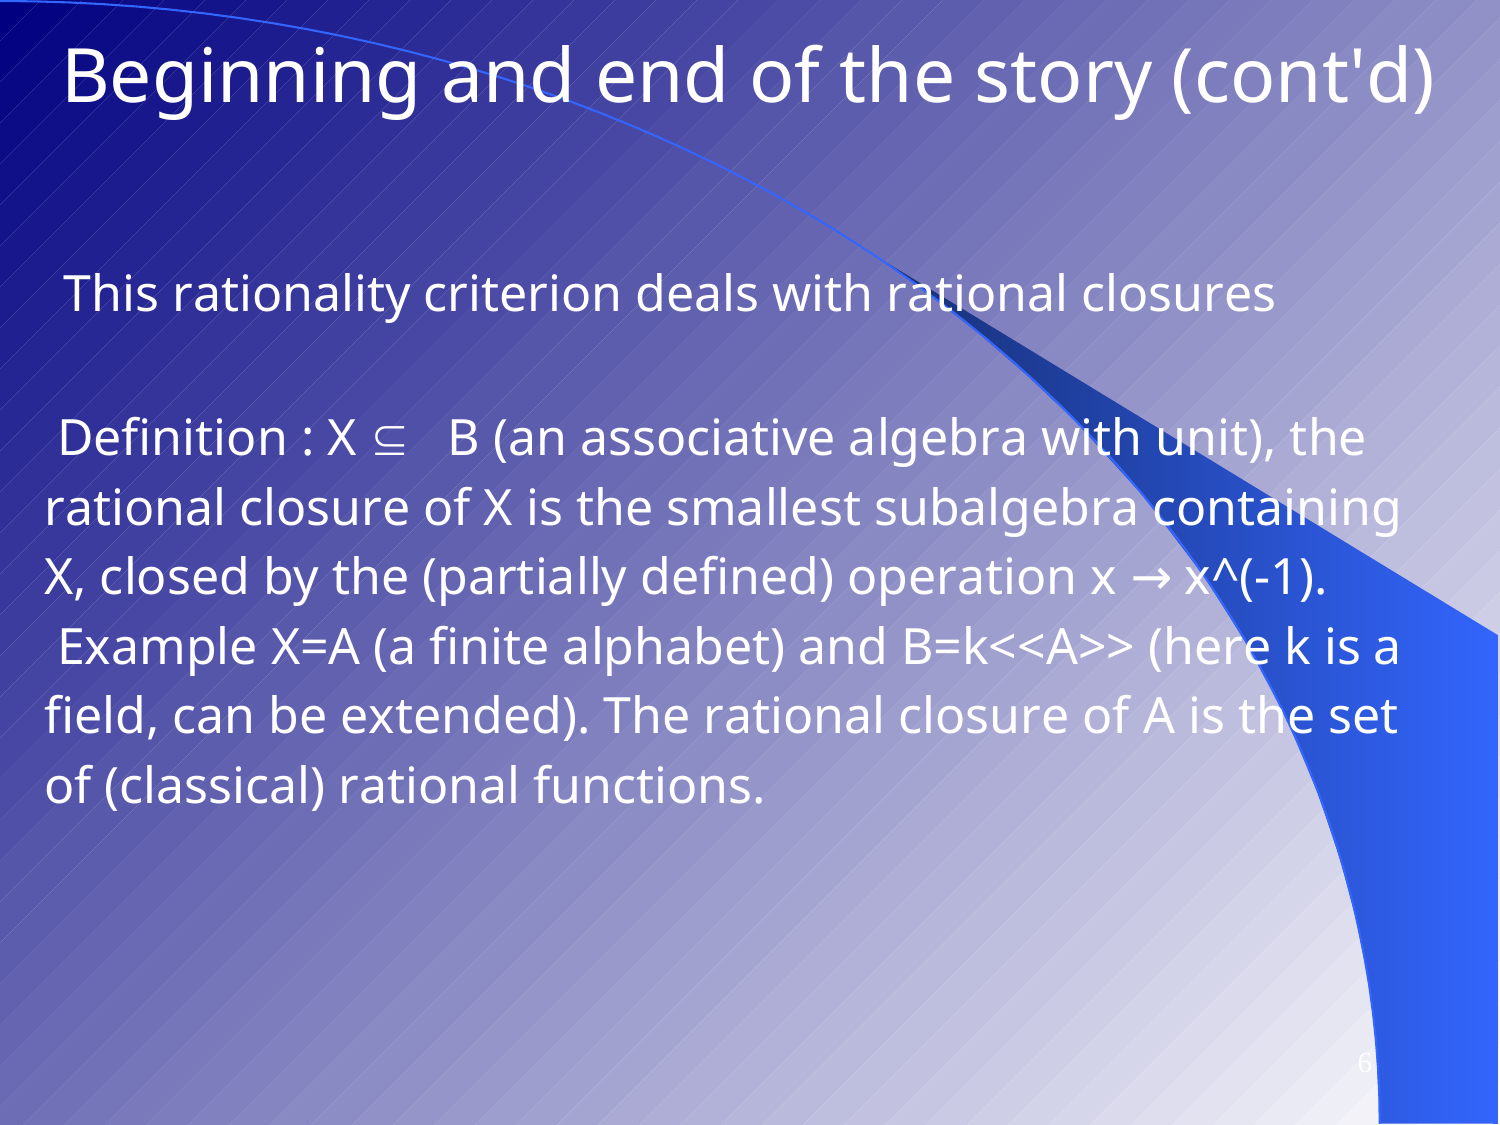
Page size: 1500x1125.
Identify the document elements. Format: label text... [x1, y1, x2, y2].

text_box Beginning and end of the story (cont'd) This rationality criterion deals with rational closures Definition : X  B (an associative algebra with unit), the rational closure of X is the smallest subalgebra containing X, closed by the (partially defined) operation x → x^(-1). Example X=A (a finite alphabet) and B=k<<A>> (here k is a field, can be extended). The rational closure of A is the set of (classical) rational functions. [29, 5, 1468, 926]
